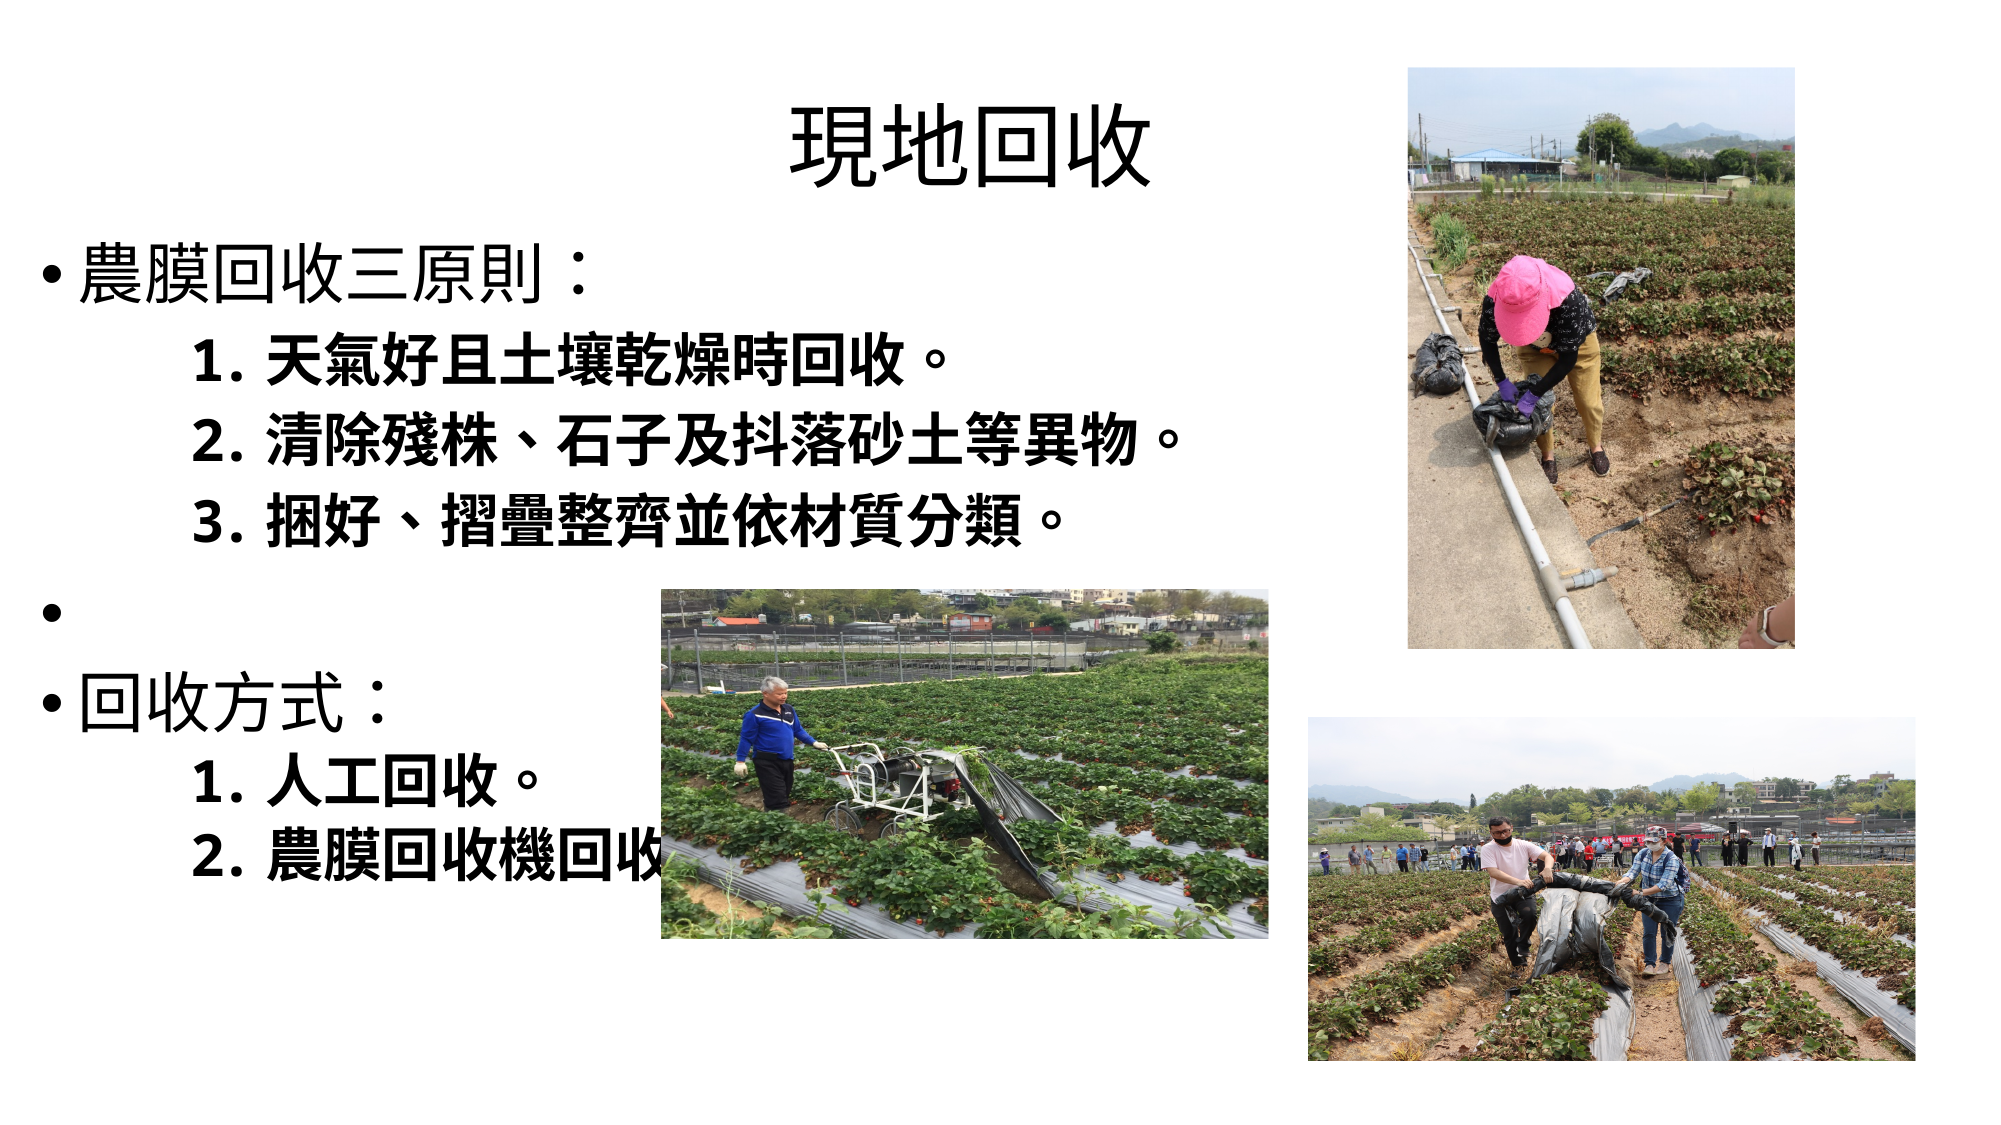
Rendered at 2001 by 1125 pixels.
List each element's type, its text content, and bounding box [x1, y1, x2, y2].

picture [661, 589, 1282, 939]
list 農膜回收三原則： 天氣好且土壤乾燥時回收。 清除殘株、石子及抖落砂土等異物。 捆好、摺疊整齊並依材質分類。 回收方式： 人工回收。 農膜回收機回收。 [25, 233, 1751, 948]
picture [1407, 68, 1795, 649]
picture [1308, 717, 1918, 1061]
title 現地回收 [108, 41, 1834, 260]
